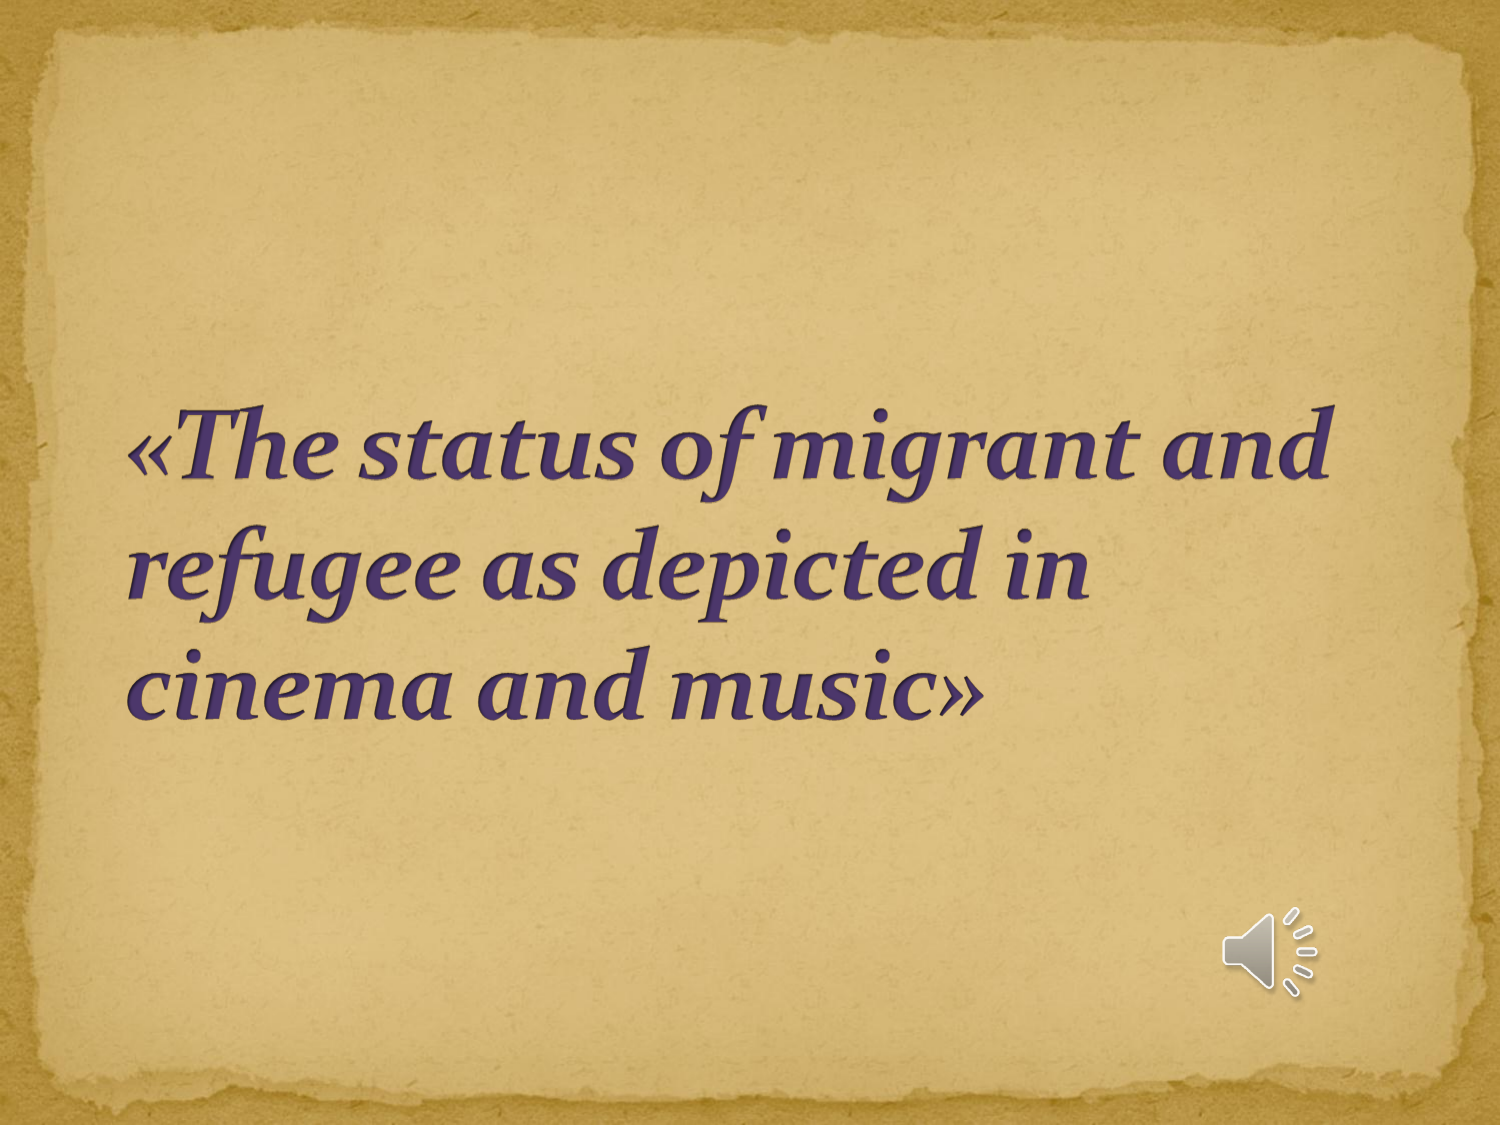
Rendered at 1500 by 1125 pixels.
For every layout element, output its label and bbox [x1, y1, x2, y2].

picture [63, 278, 1460, 753]
picture [1222, 904, 1323, 1005]
